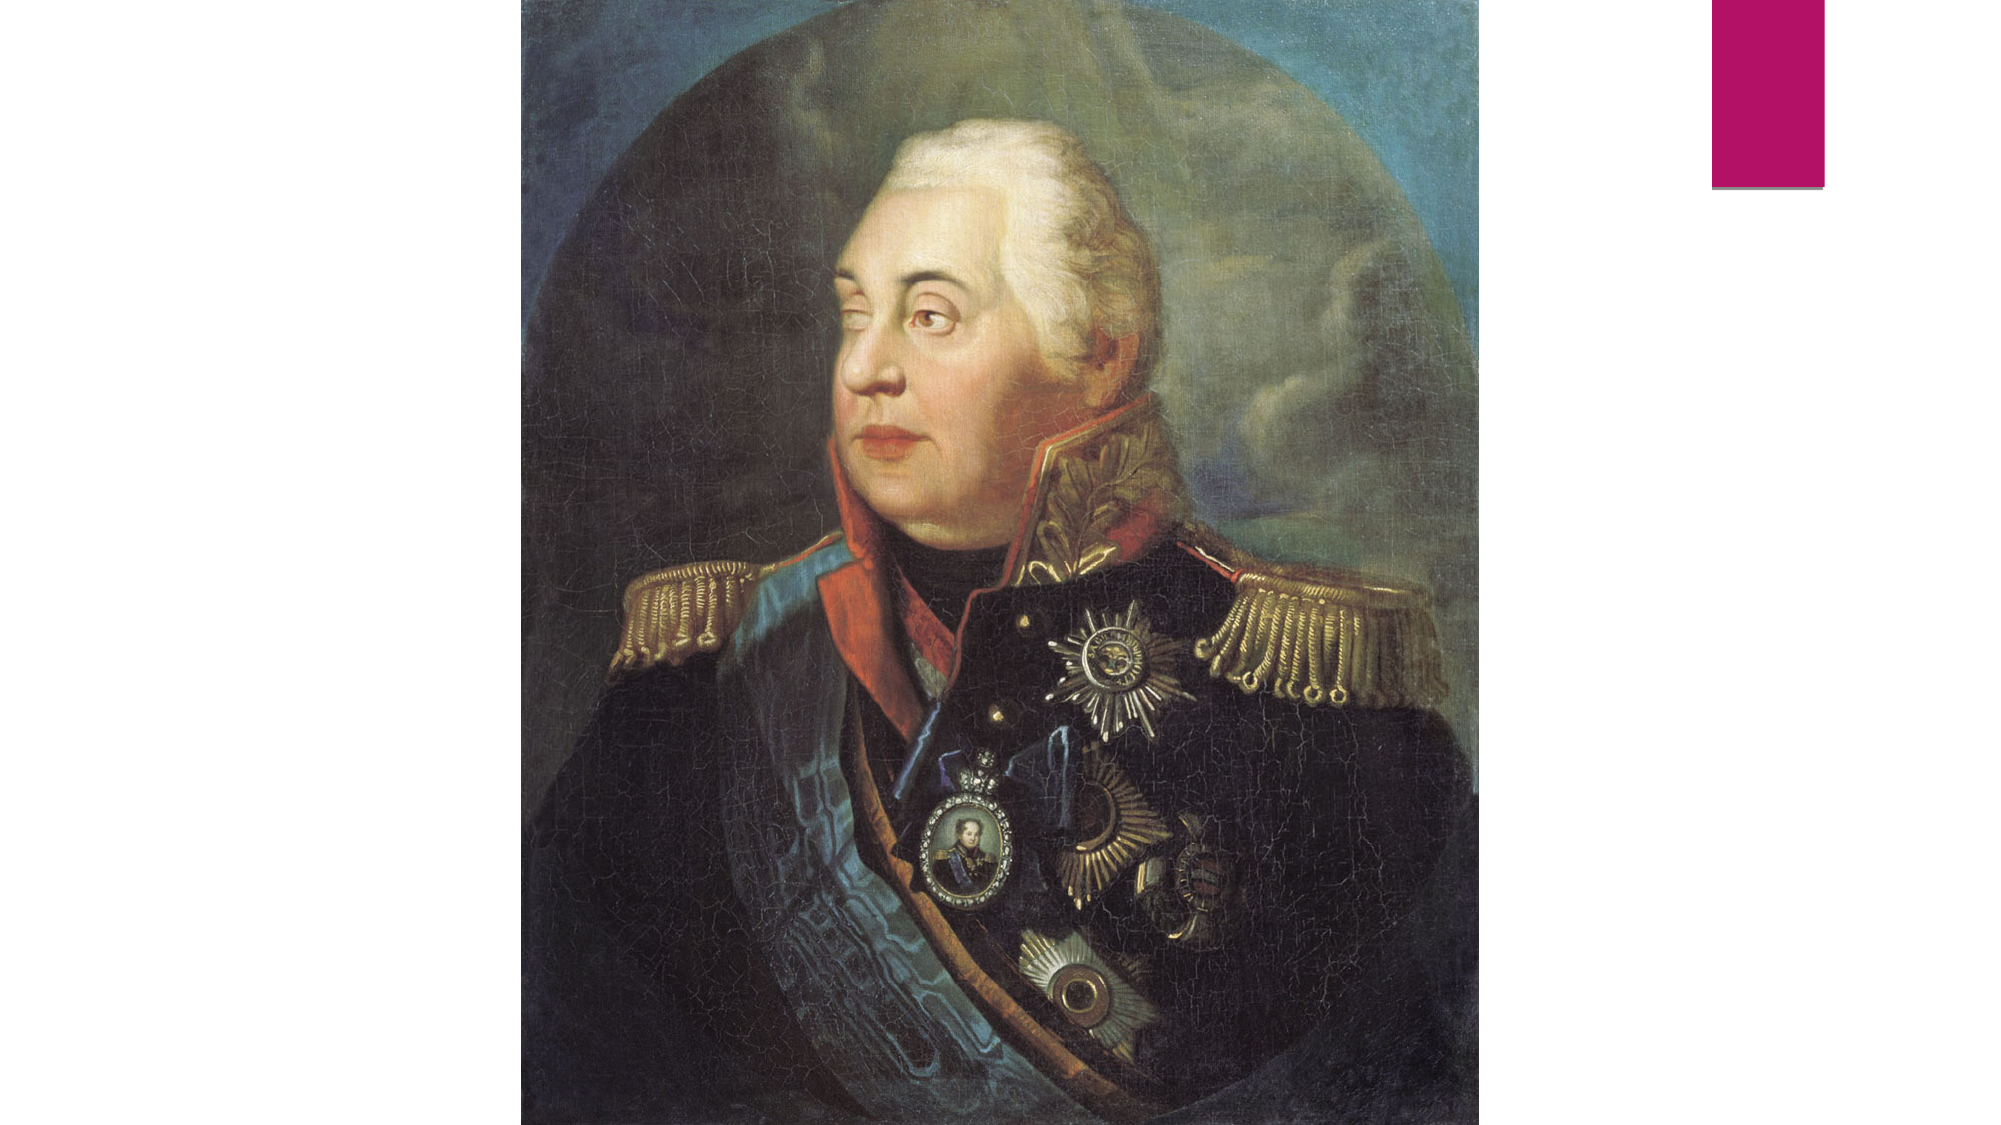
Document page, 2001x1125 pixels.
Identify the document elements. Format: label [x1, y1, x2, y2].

picture [521, 0, 1479, 1125]
